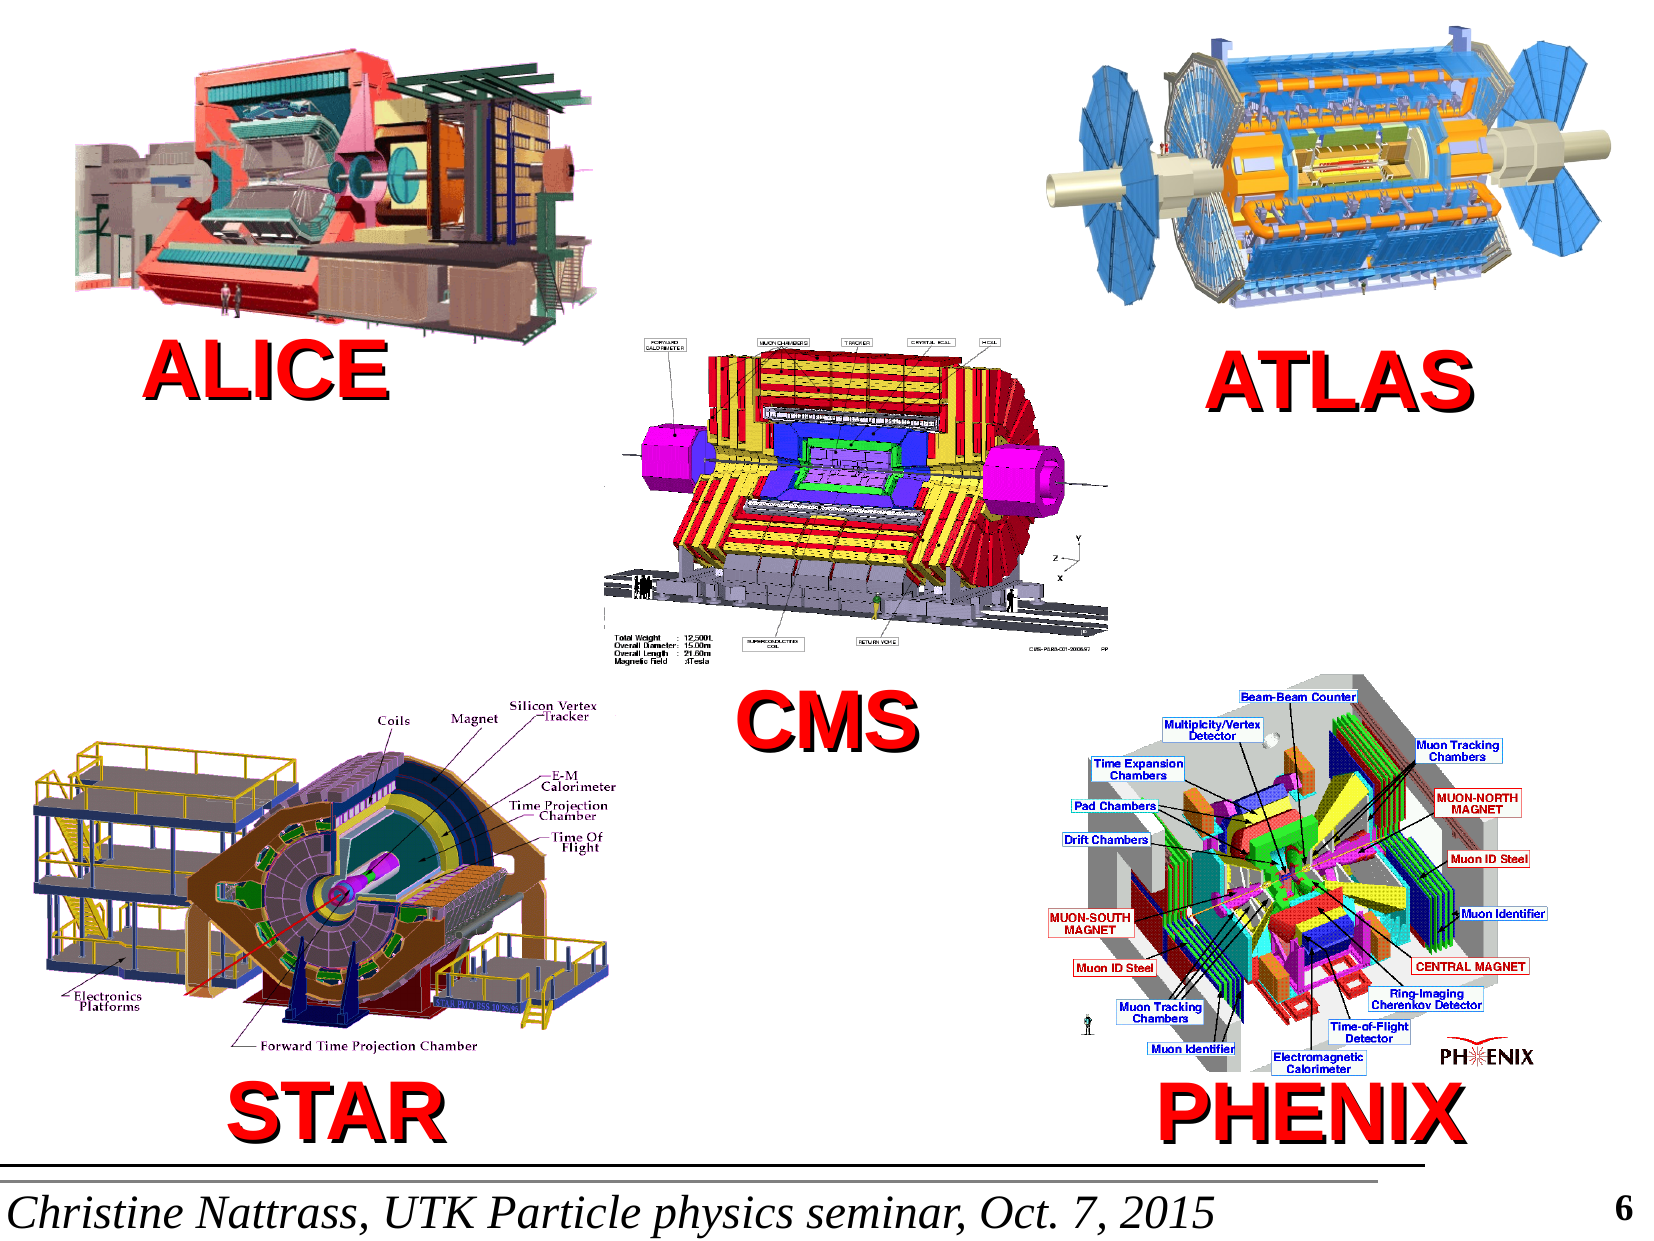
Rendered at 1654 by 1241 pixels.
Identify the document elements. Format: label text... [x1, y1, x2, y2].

text_box STAR [210, 1056, 497, 1166]
text_box ALICE [125, 314, 555, 491]
text_box CMS [720, 666, 1099, 775]
text_box ATLAS [1162, 325, 1516, 434]
text_box PHENIX [1140, 1057, 1516, 1167]
picture [15, 0, 1621, 1087]
